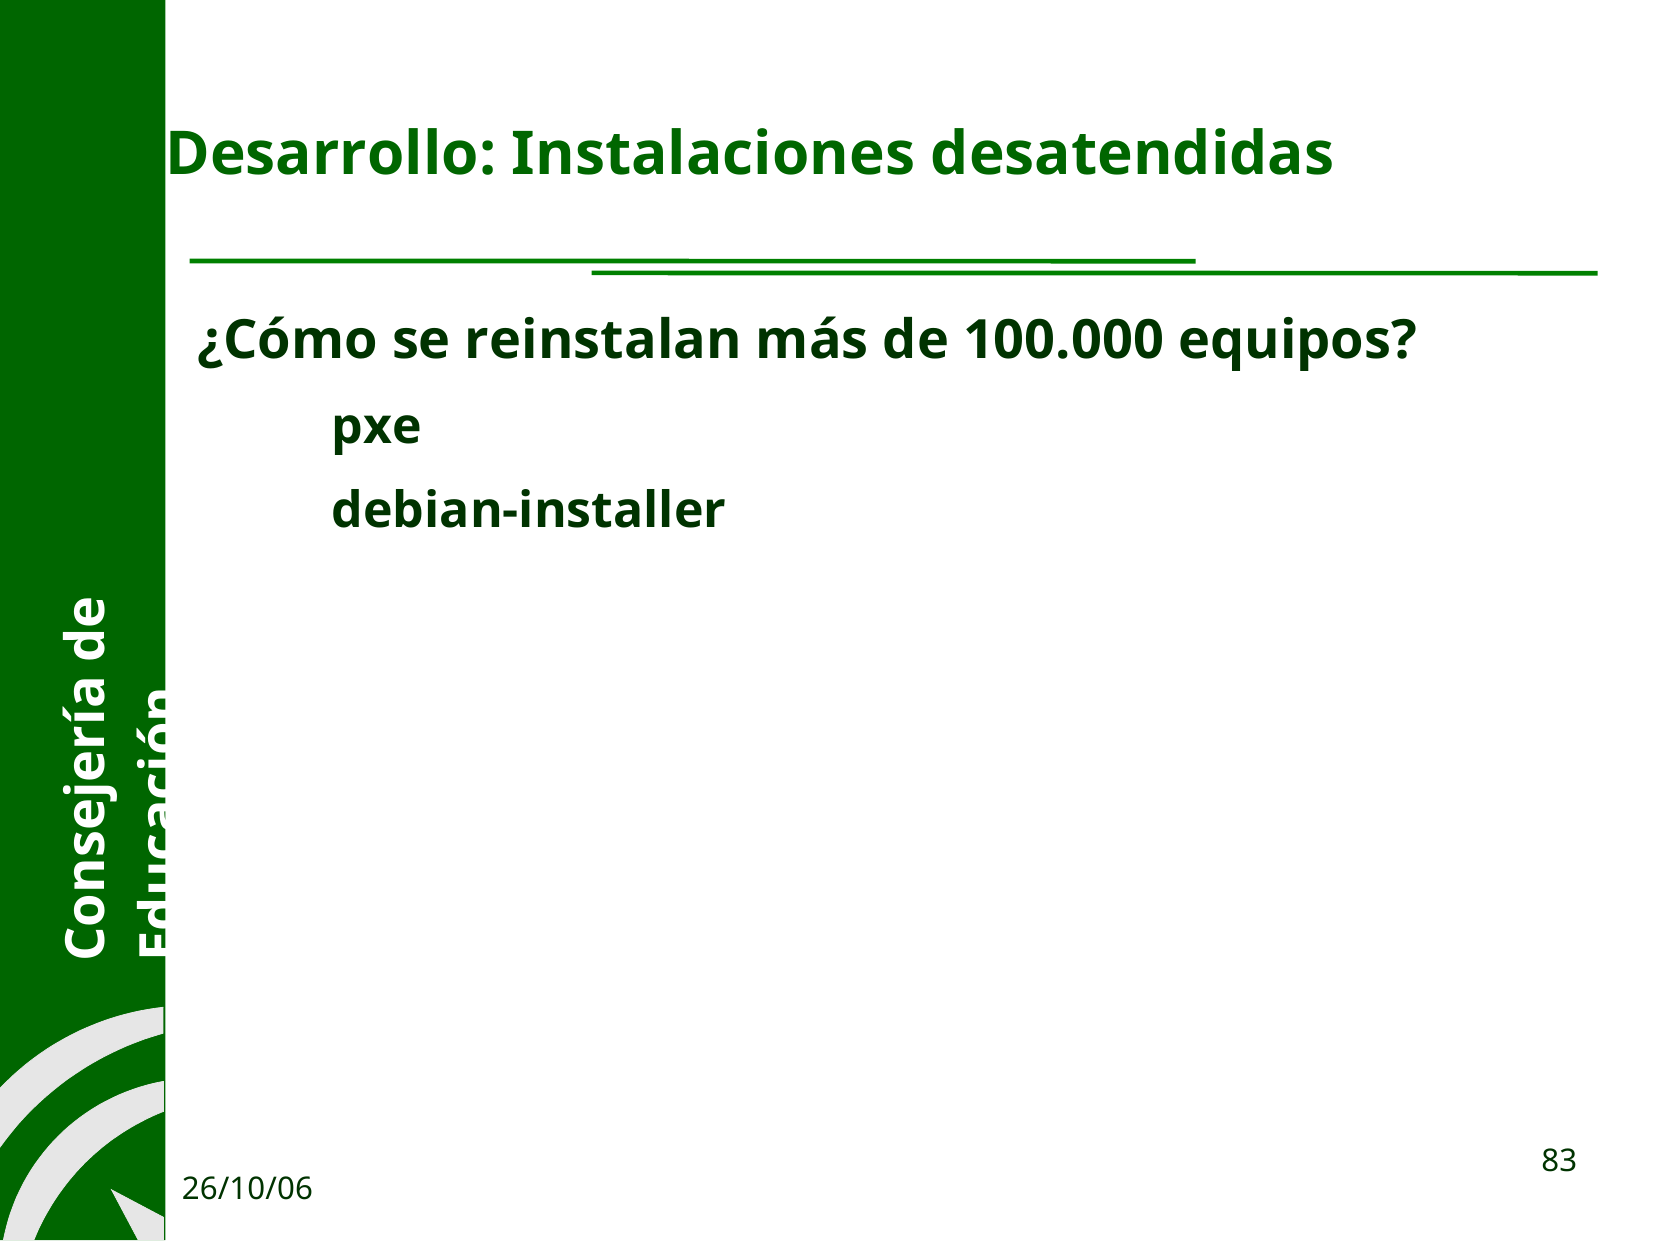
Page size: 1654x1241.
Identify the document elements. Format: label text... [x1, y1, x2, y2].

title Desarrollo: Instalaciones desatendidas [165, 41, 1654, 262]
list ¿Cómo se reinstalan más de 100.000 equipos? pxe debian-installer [177, 301, 1570, 1121]
